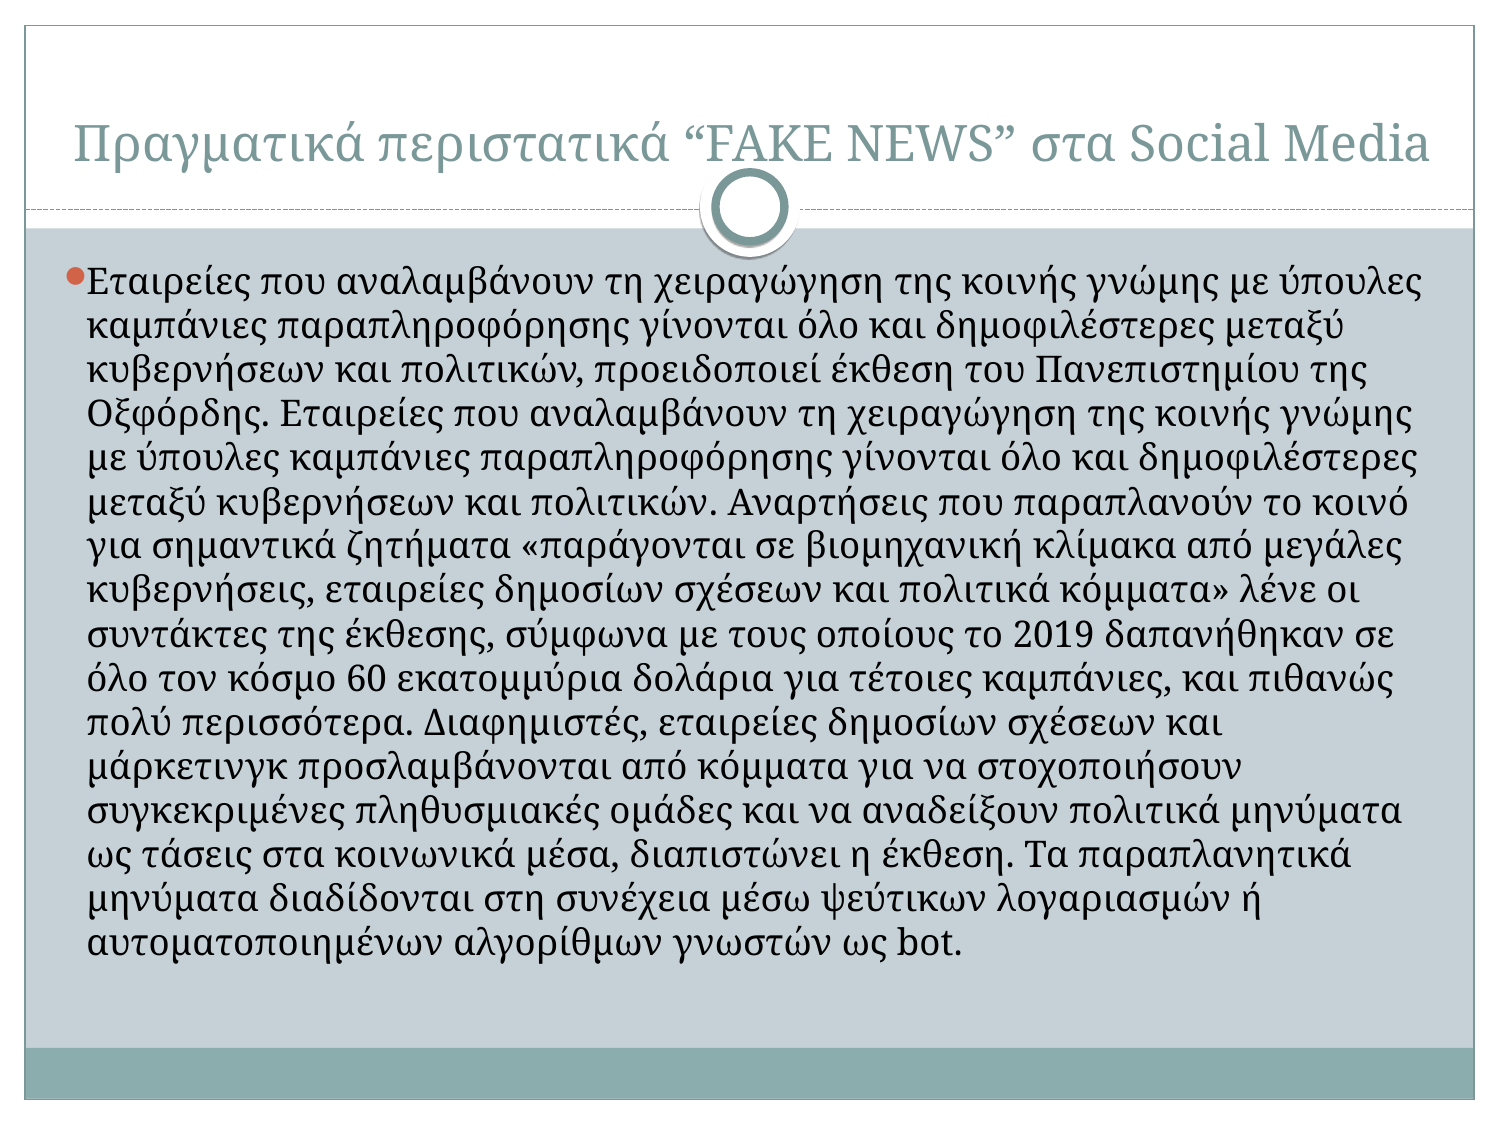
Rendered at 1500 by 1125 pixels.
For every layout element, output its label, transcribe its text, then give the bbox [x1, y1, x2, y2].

title Πραγματικά περιστατικά “FAKE NEWS” στα Social Media [53, 54, 1454, 179]
list Εταιρείες που αναλαμβάνουν τη χειραγώγηση της κοινής γνώμης με ύπουλες καμπάνιες παραπληροφόρησης γίνονται όλο και δημοφιλέστερες μεταξύ κυβερνήσεων και πολιτικών, προειδοποιεί έκθεση του Πανεπιστημίου της Οξφόρδης. Εταιρείες που αναλαμβάνουν τη χειραγώγηση της κοινής γνώμης με ύπουλες καμπάνιες παραπληροφόρησης γίνονται όλο και δημοφιλέστερες μεταξύ κυβερνήσεων και πολιτικών. Αναρτήσεις που παραπλανούν το κοινό για σημαντικά ζητήματα «παράγονται σε βιομηχανική κλίμακα από μεγάλες κυβερνήσεις, εταιρείες δημοσίων σχέσεων και πολιτικά κόμματα» λένε οι συντάκτες της έκθεσης, σύμφωνα με τους οποίους το 2019 δαπανήθηκαν σε όλο τον κόσμο 60 εκατομμύρια δολάρια για τέτοιες καμπάνιες, και πιθανώς πολύ περισσότερα. Διαφημιστές, εταιρείες δημοσίων σχέσεων και μάρκετινγκ προσλαμβάνονται από κόμματα για να στοχοποιήσουν συγκεκριμένες πληθυσμιακές ομάδες και να αναδείξουν πολιτικά μηνύματα ως τάσεις στα κοινωνικά μέσα, διαπιστώνει η έκθεση. Τα παραπλανητικά μηνύματα διαδίδονται στη συνέχεια μέσω ψεύτικων λογαριασμών ή αυτοματοποιημένων αλγορίθμων γνωστών ως bot. [49, 250, 1445, 1001]
